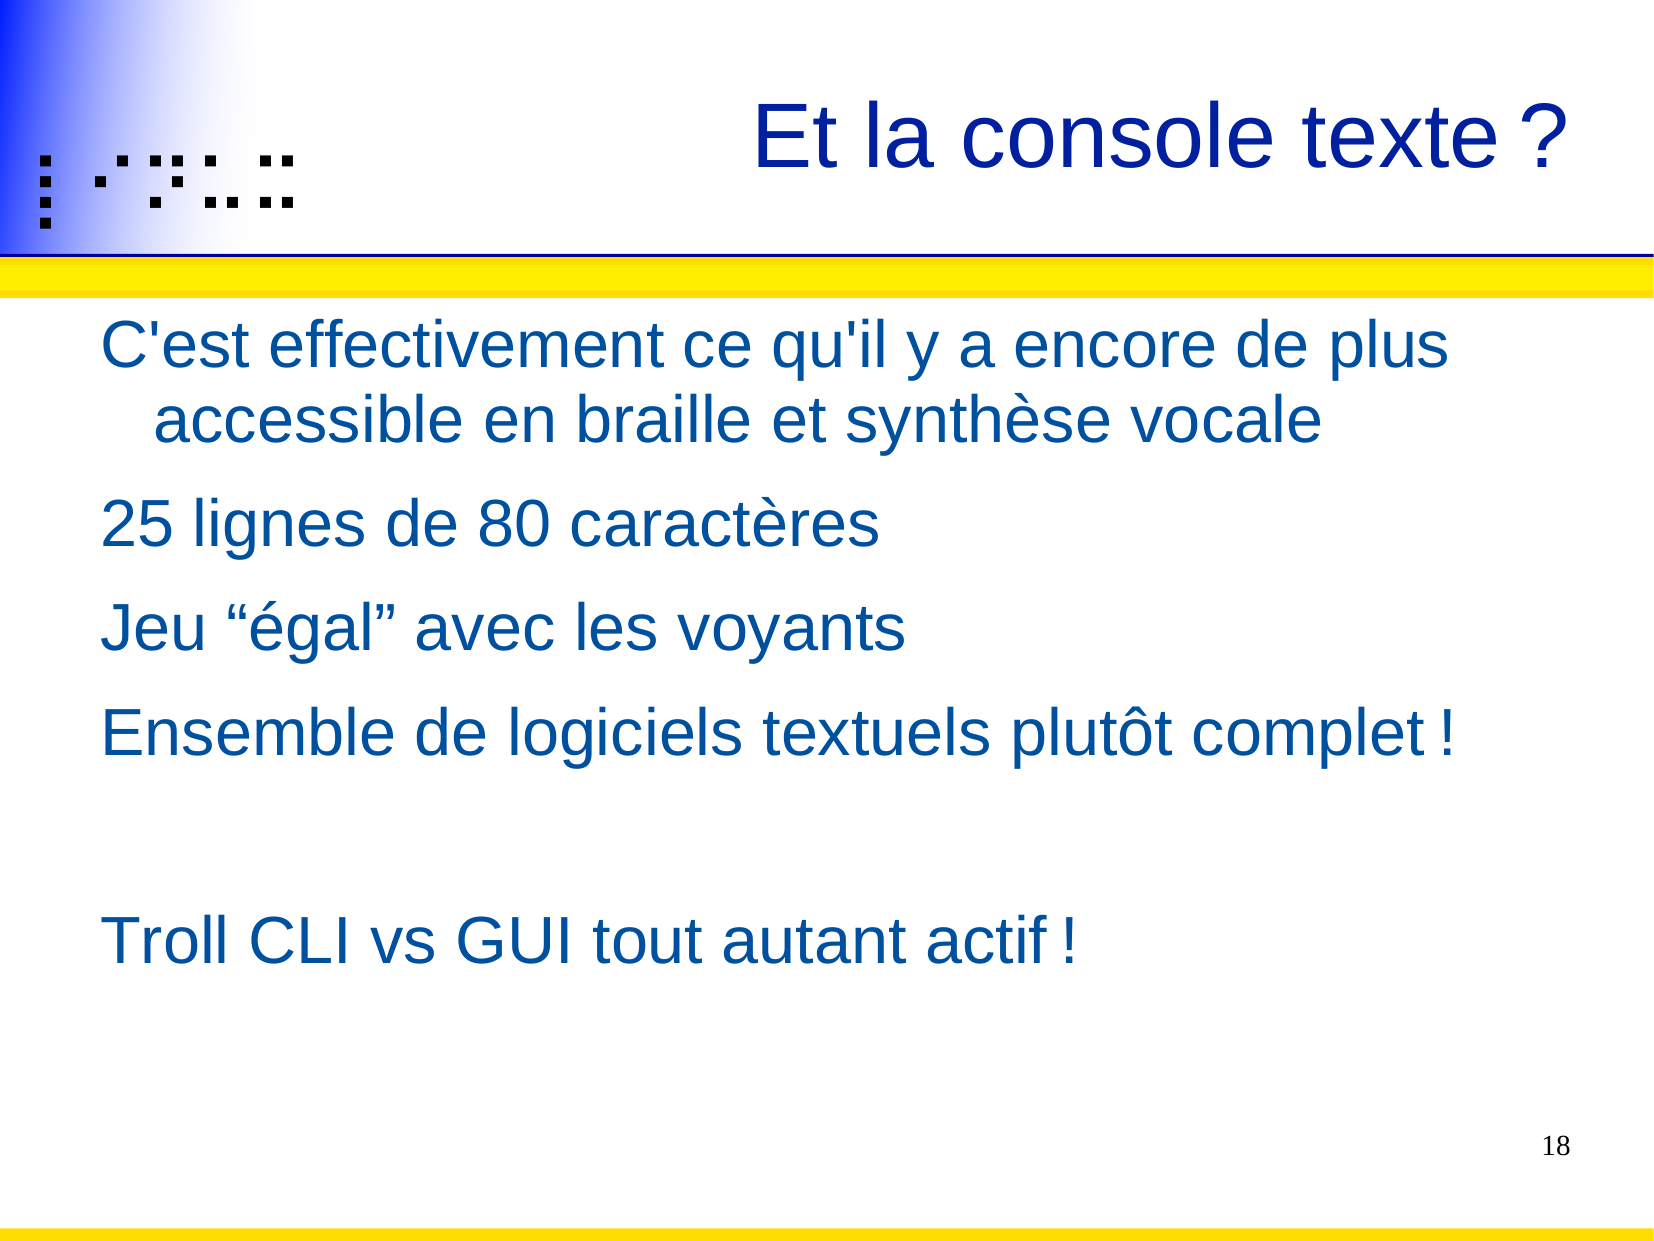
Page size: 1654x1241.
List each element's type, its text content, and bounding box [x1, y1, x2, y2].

title Et la console texte ? [372, 34, 1571, 238]
list C'est effectivement ce qu'il y a encore de plus accessible en braille et synthèse vocale 25 lignes de 80 caractères Jeu “égal” avec les voyants Ensemble de logiciels textuels plutôt complet ! Troll CLI vs GUI tout autant actif ! [82, 307, 1571, 1111]
